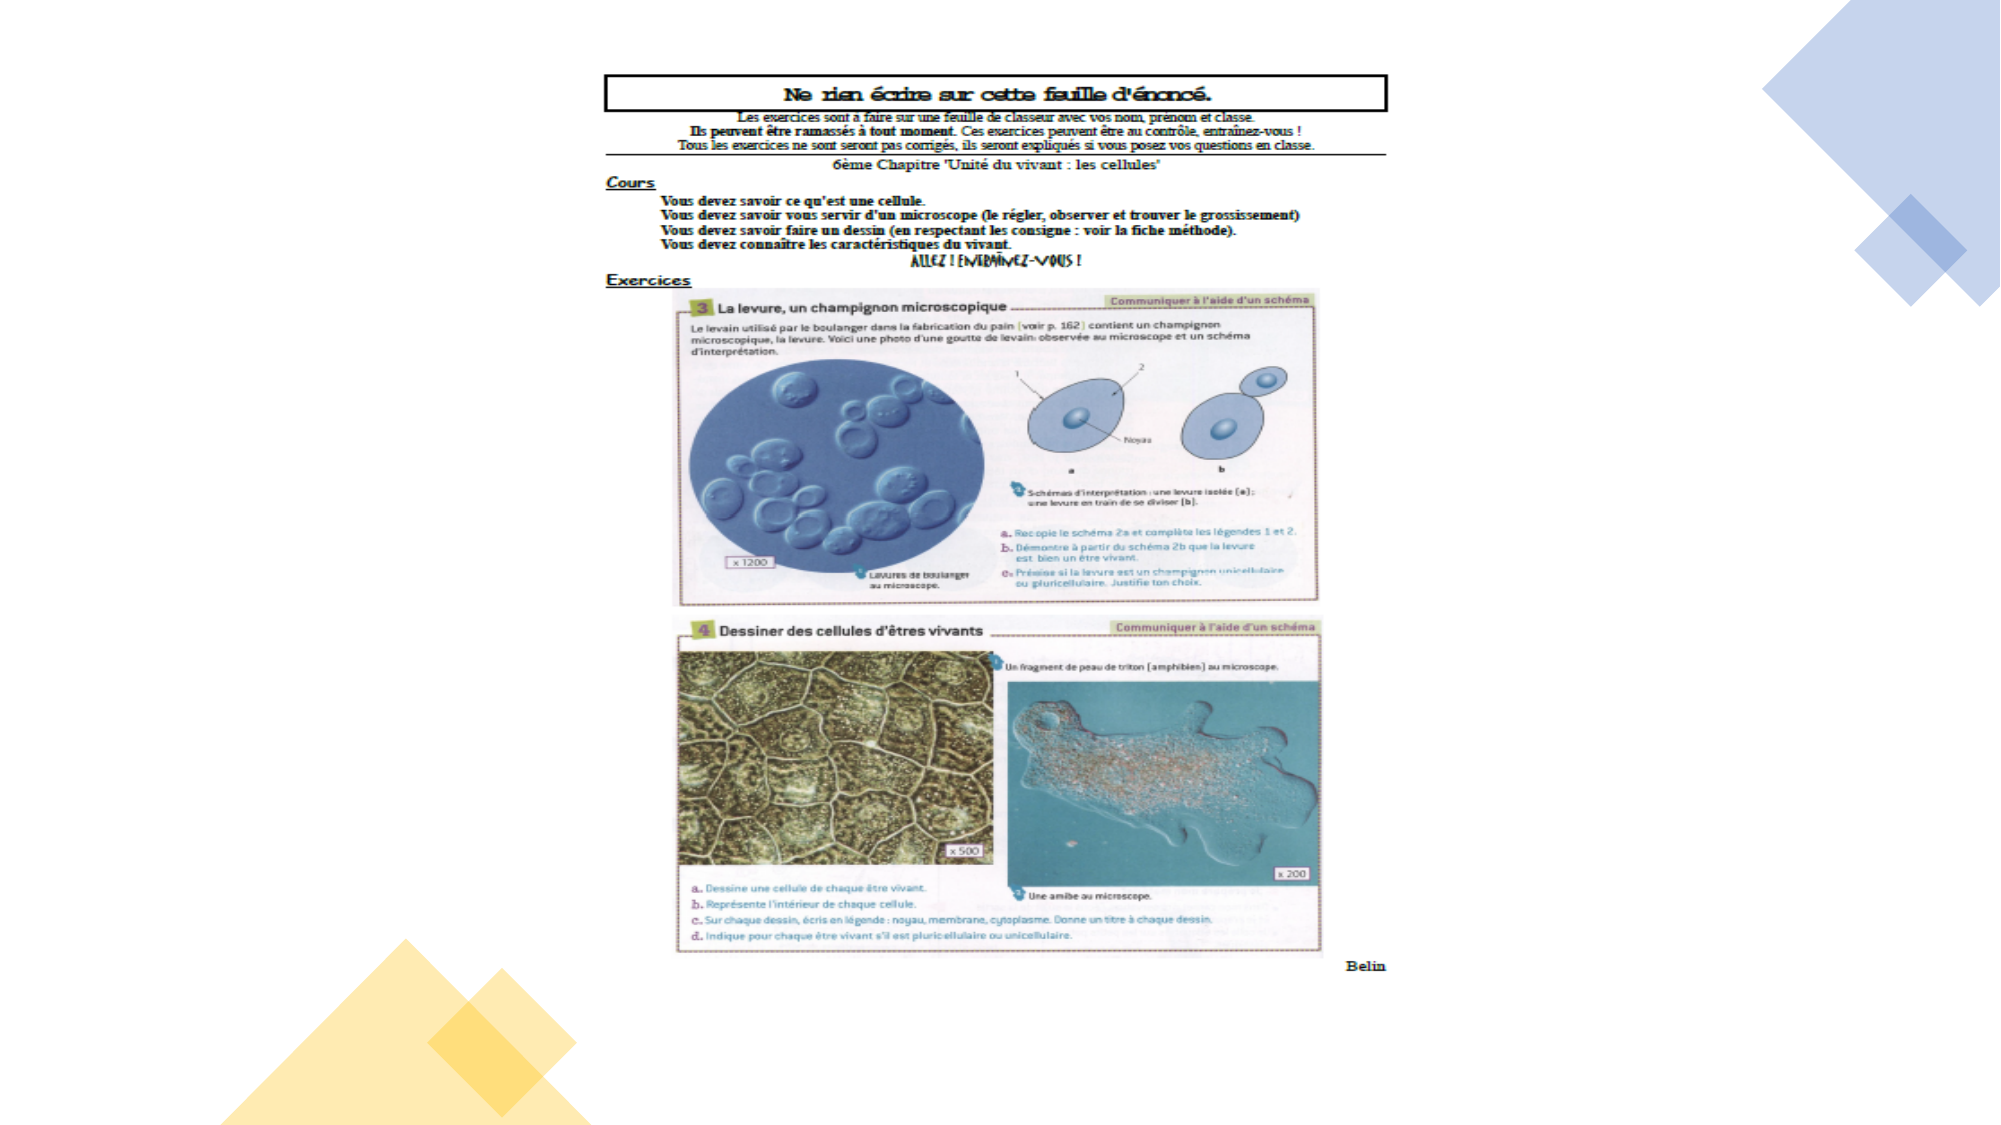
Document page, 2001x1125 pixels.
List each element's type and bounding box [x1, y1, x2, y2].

picture [565, 55, 1435, 1020]
text_box [0, 0, 2000, 1125]
